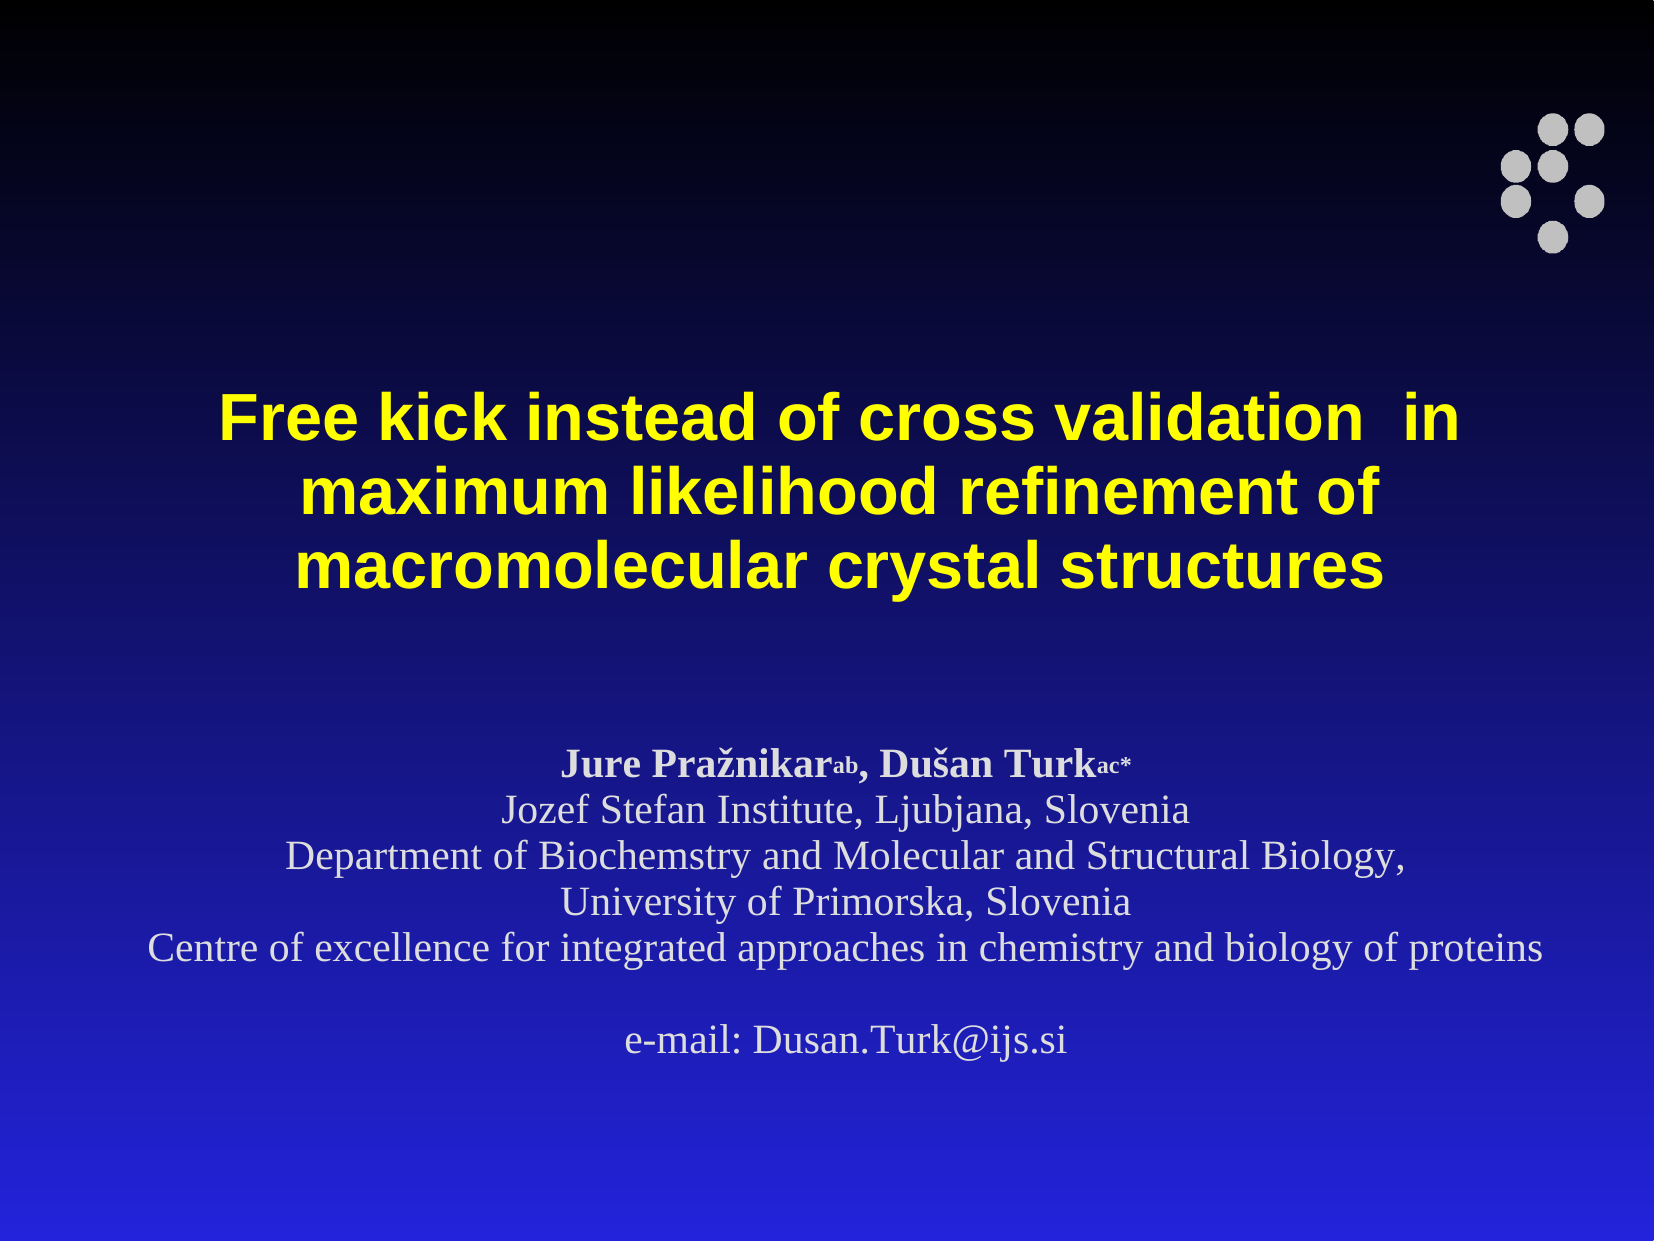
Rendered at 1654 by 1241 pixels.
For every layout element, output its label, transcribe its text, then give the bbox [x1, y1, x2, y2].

chart [1500, 112, 1606, 255]
text_box Jure Pražnikarab, Dušan Turkac* Jozef Stefan Institute, Ljubjana, Slovenia Department of Biochemstry and Molecular and Structural Biology, University of Primorska, Slovenia Centre of excellence for integrated approaches in chemistry and biology of proteins e-mail: Dusan.Turk@ijs.si [147, 739, 1546, 1063]
text_box Free kick instead of cross validation in maximum likelihood refinement of macromolecular crystal structures [72, 293, 1609, 686]
